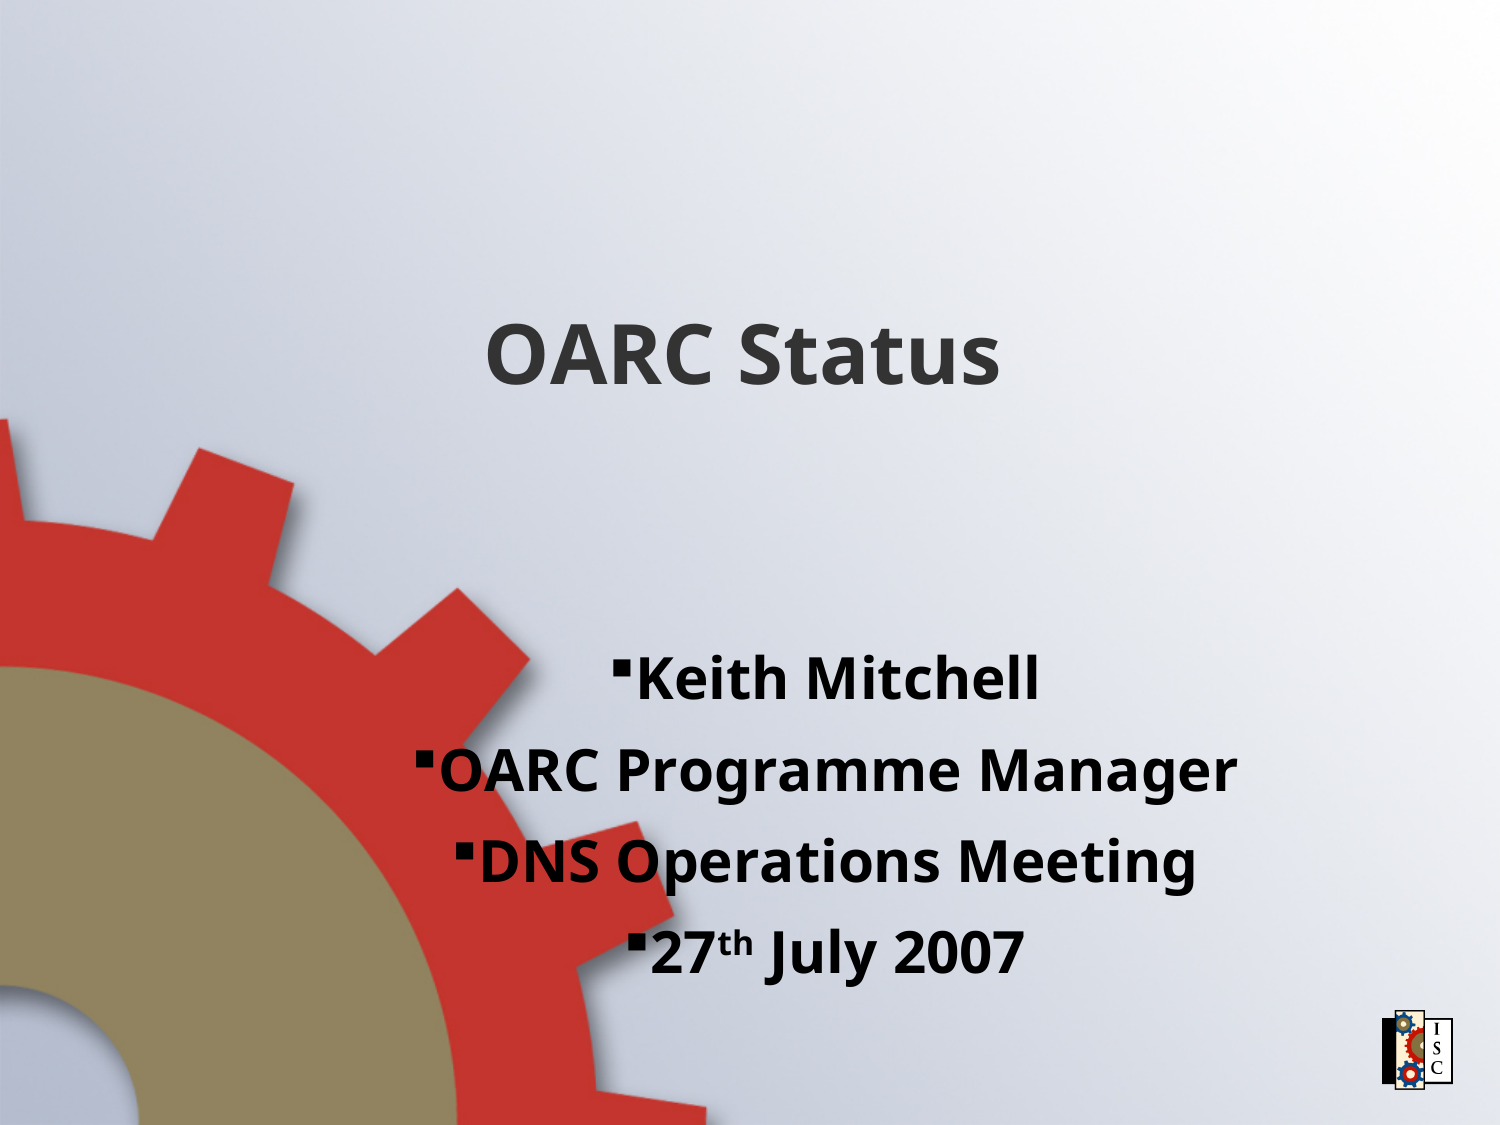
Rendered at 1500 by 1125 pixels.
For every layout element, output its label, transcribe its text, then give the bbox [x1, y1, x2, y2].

title OARC Status [116, 254, 1392, 449]
subtitle Keith Mitchell OARC Programme Manager DNS Operations Meeting 27th July 2007 [225, 615, 1276, 1013]
picture [0, 0, 1500, 1125]
